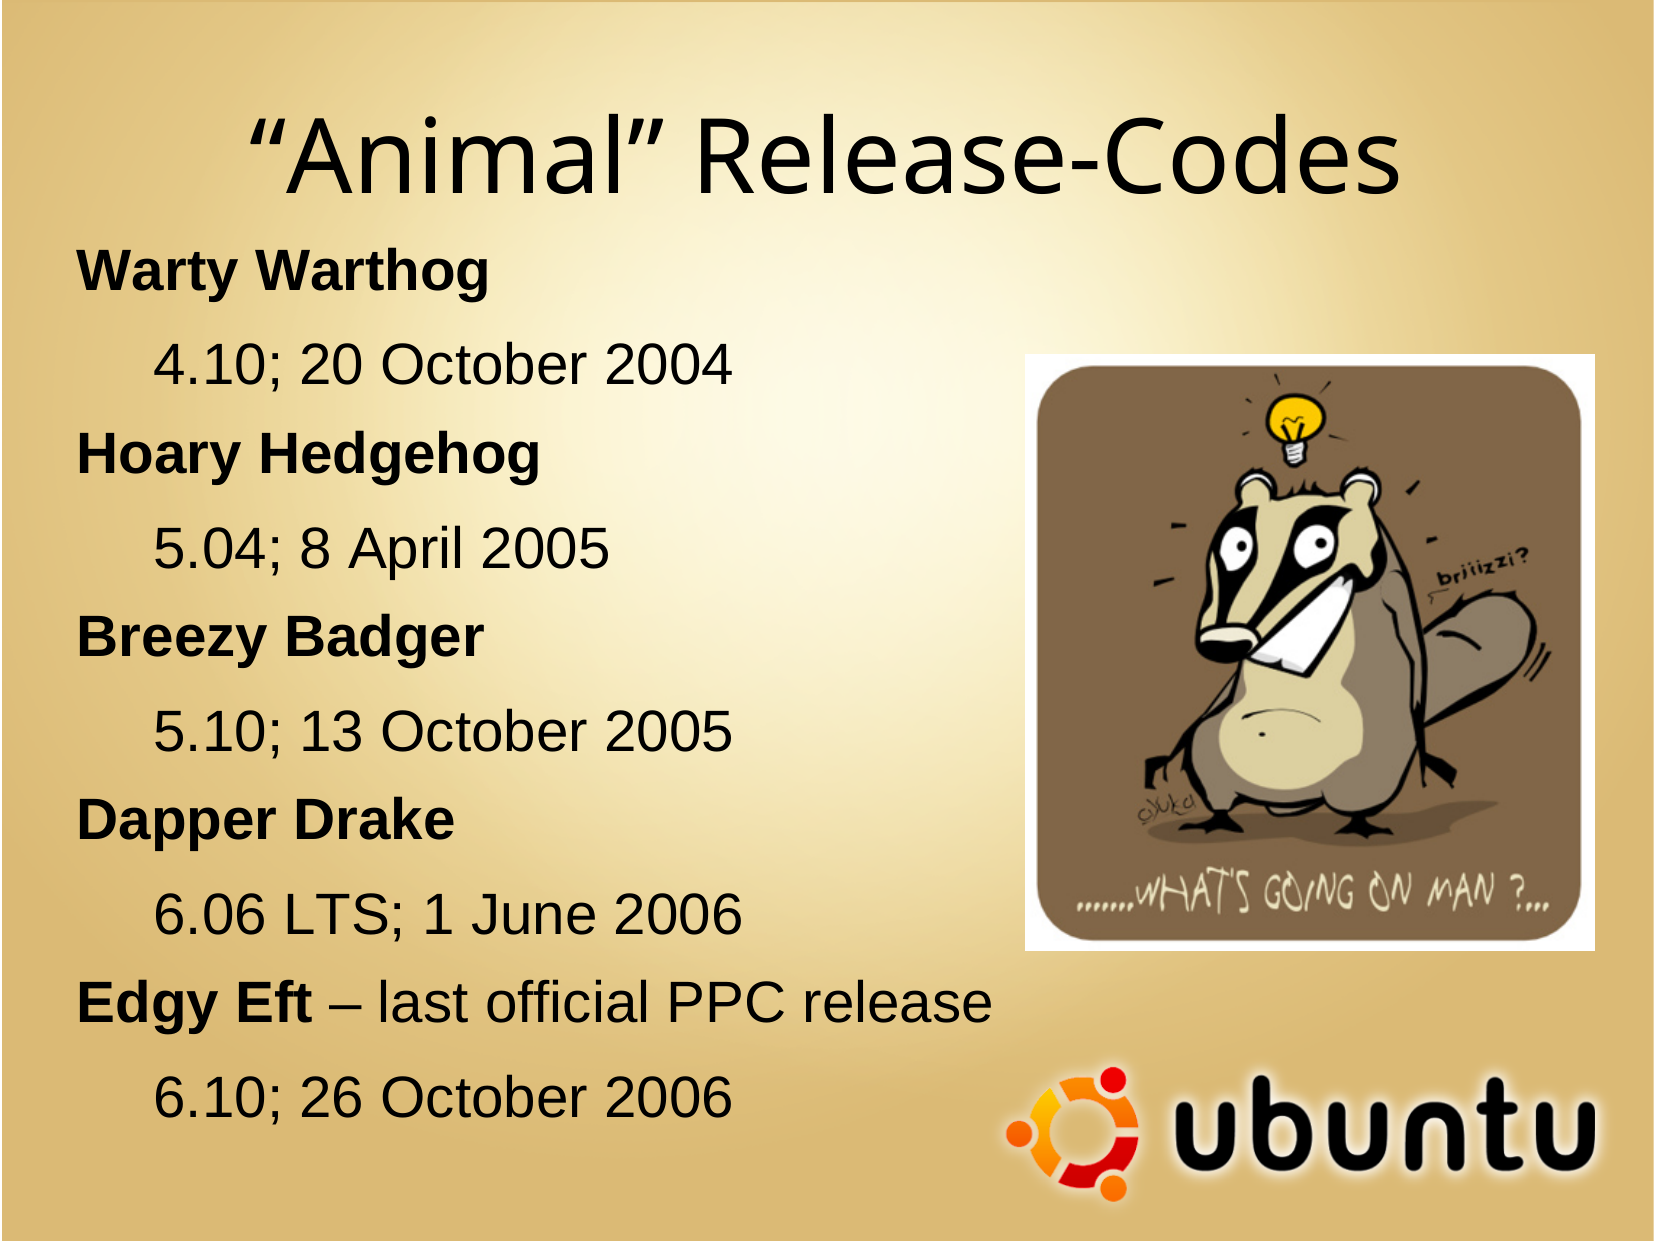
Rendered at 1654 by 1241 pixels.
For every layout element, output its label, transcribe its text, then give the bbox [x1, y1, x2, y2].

list Warty Warthog 4.10; 20 October 2004 Hoary Hedgehog 5.04; 8 April 2005 Breezy Badger 5.10; 13 October 2005 Dapper Drake 6.06 LTS; 1 June 2006 Edgy Eft – last official PPC release 6.10; 26 October 2006 [59, 237, 1595, 1219]
picture [2, 0, 1654, 1241]
title “Animal” Release-Codes [82, 49, 1571, 237]
